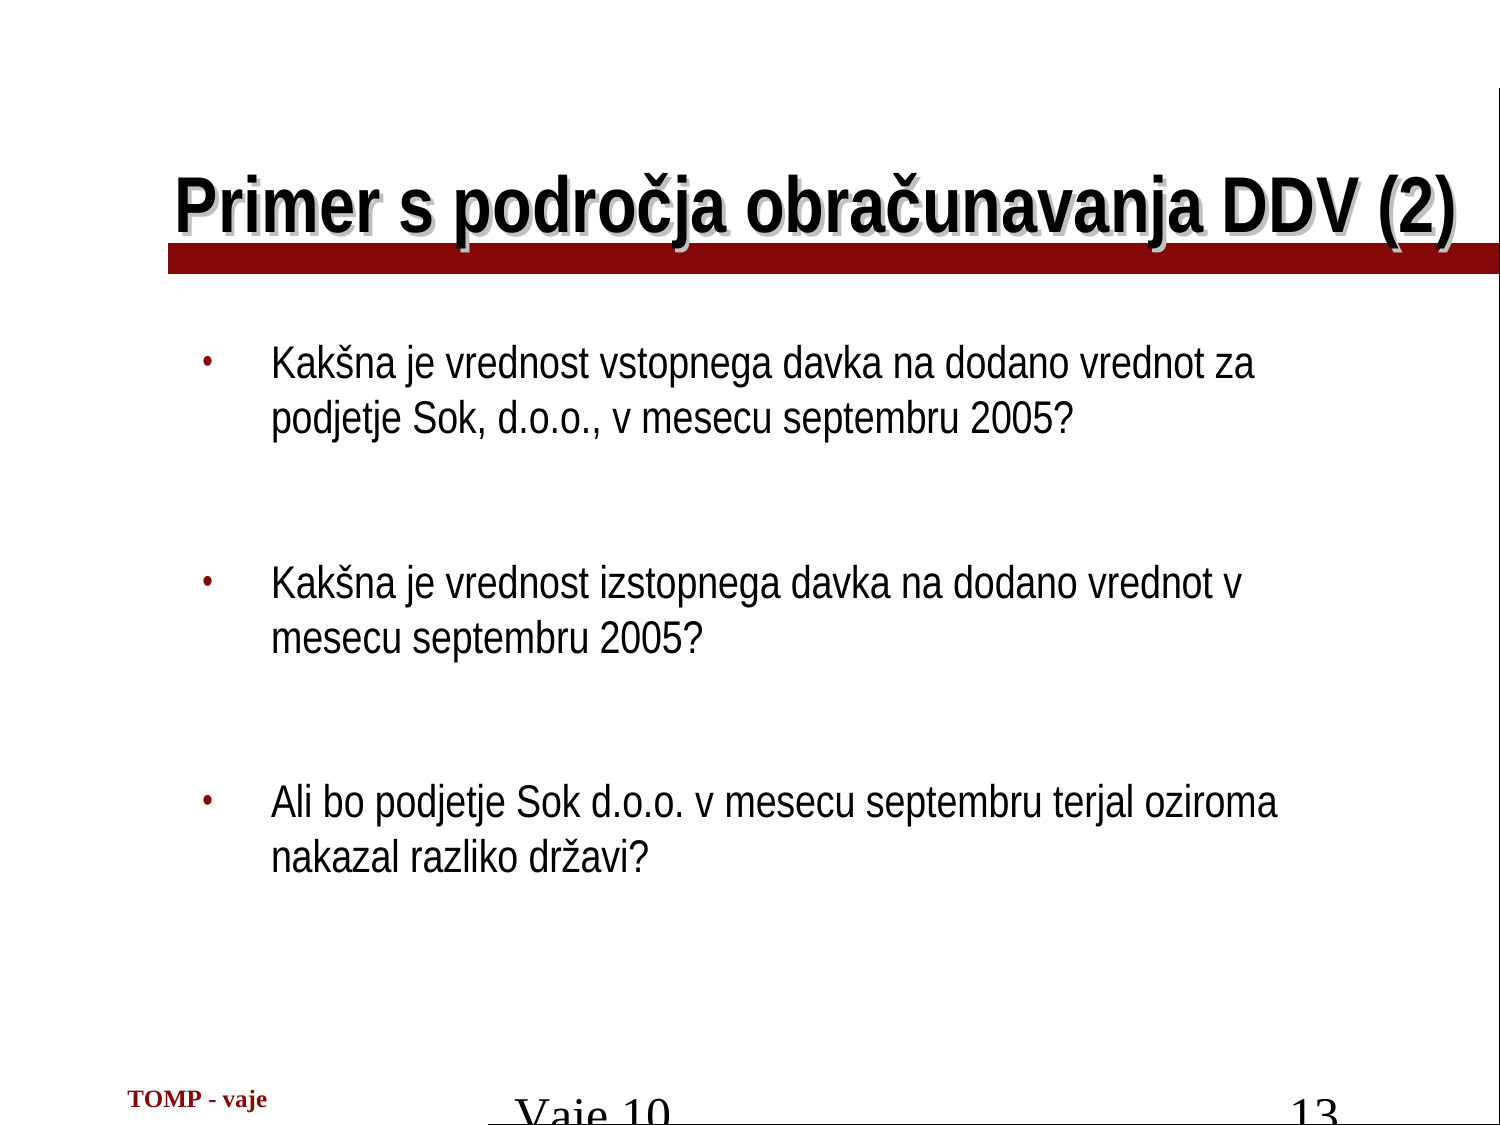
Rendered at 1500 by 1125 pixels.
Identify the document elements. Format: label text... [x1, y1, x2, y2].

text_box Primer s področja obračunavanja DDV (2) [160, 125, 1500, 276]
list Kakšna je vrednost vstopnega davka na dodano vrednot za podjetje Sok, d.o.o., v mesecu septembru 2005? Kakšna je vrednost izstopnega davka na dodano vrednot v mesecu septembru 2005? Ali bo podjetje Sok d.o.o. v mesecu septembru terjal oziroma nakazal razliko državi? [112, 324, 1388, 1047]
